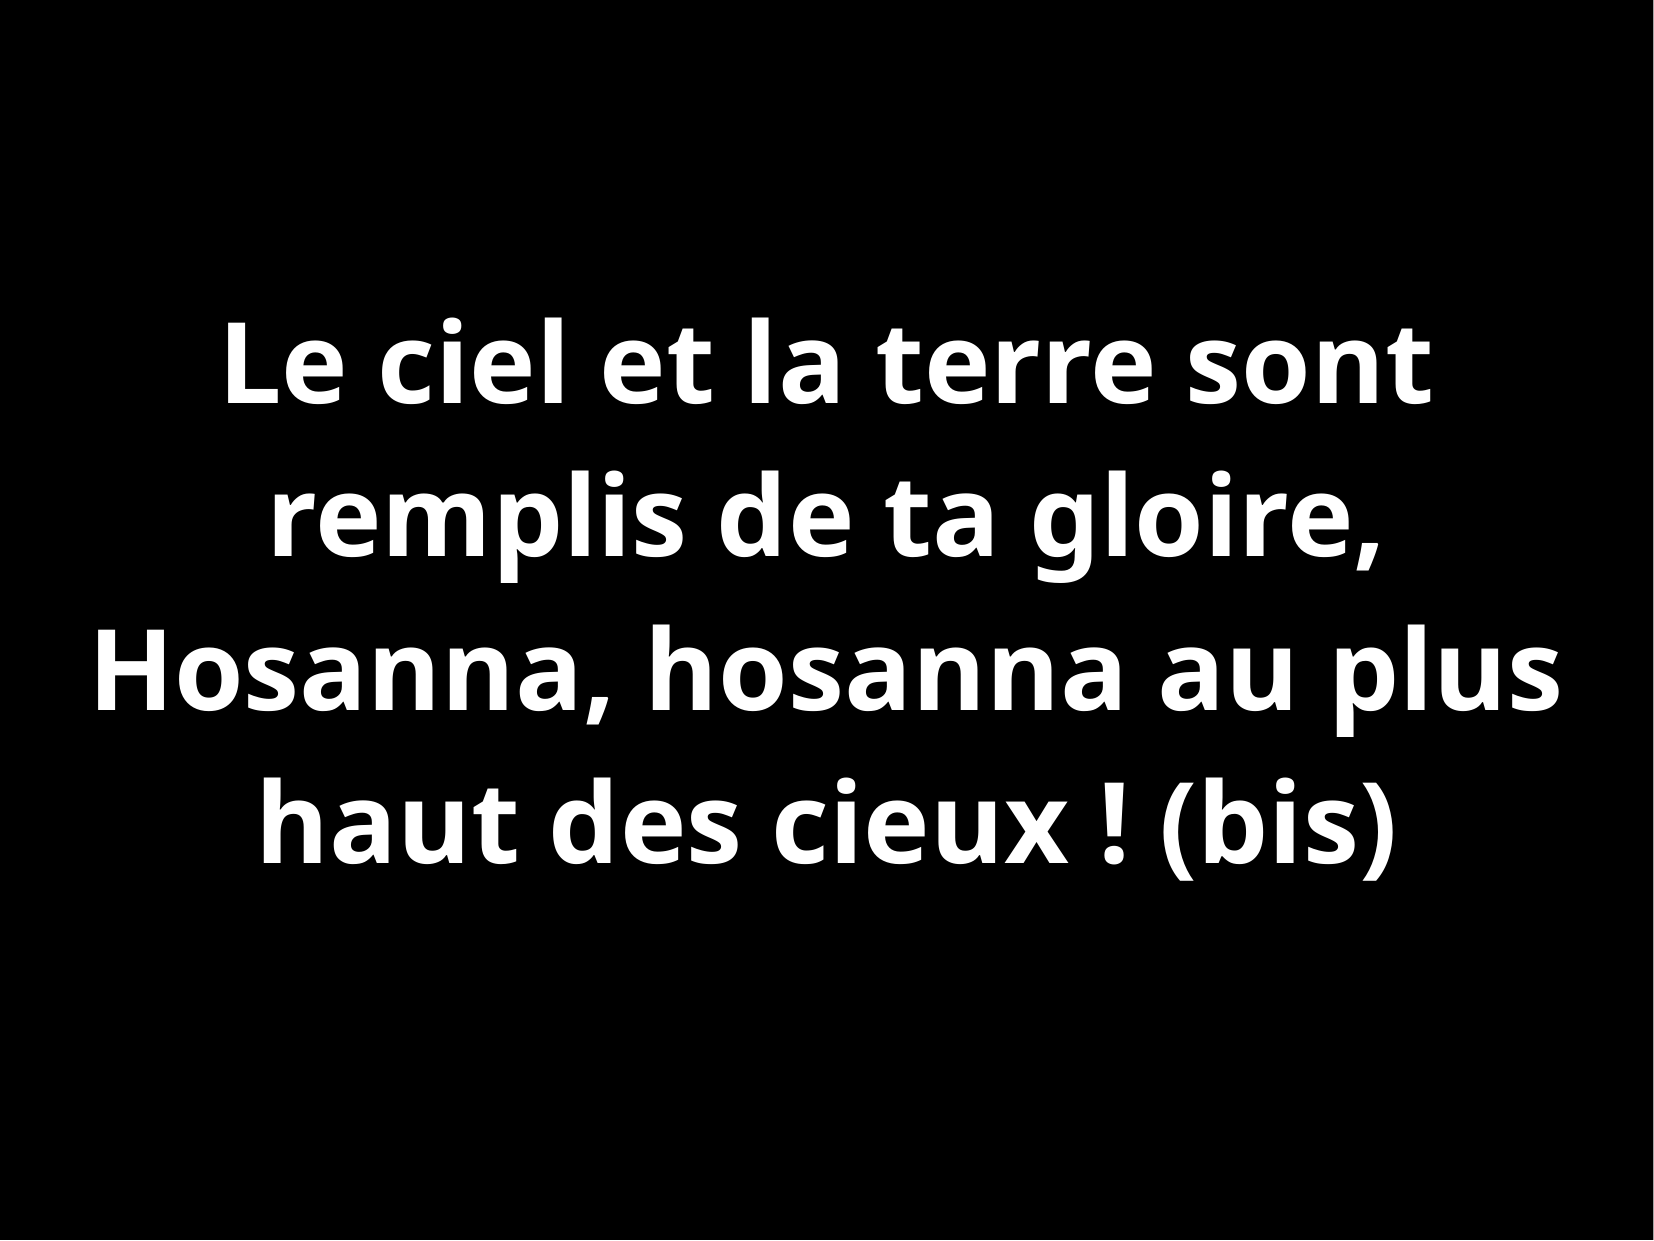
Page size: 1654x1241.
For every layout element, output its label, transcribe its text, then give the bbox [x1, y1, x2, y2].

subtitle Le ciel et la terre sont remplis de ta gloire, Hosanna, hosanna au plus haut des cieux ! (bis) [82, 70, 1571, 1109]
